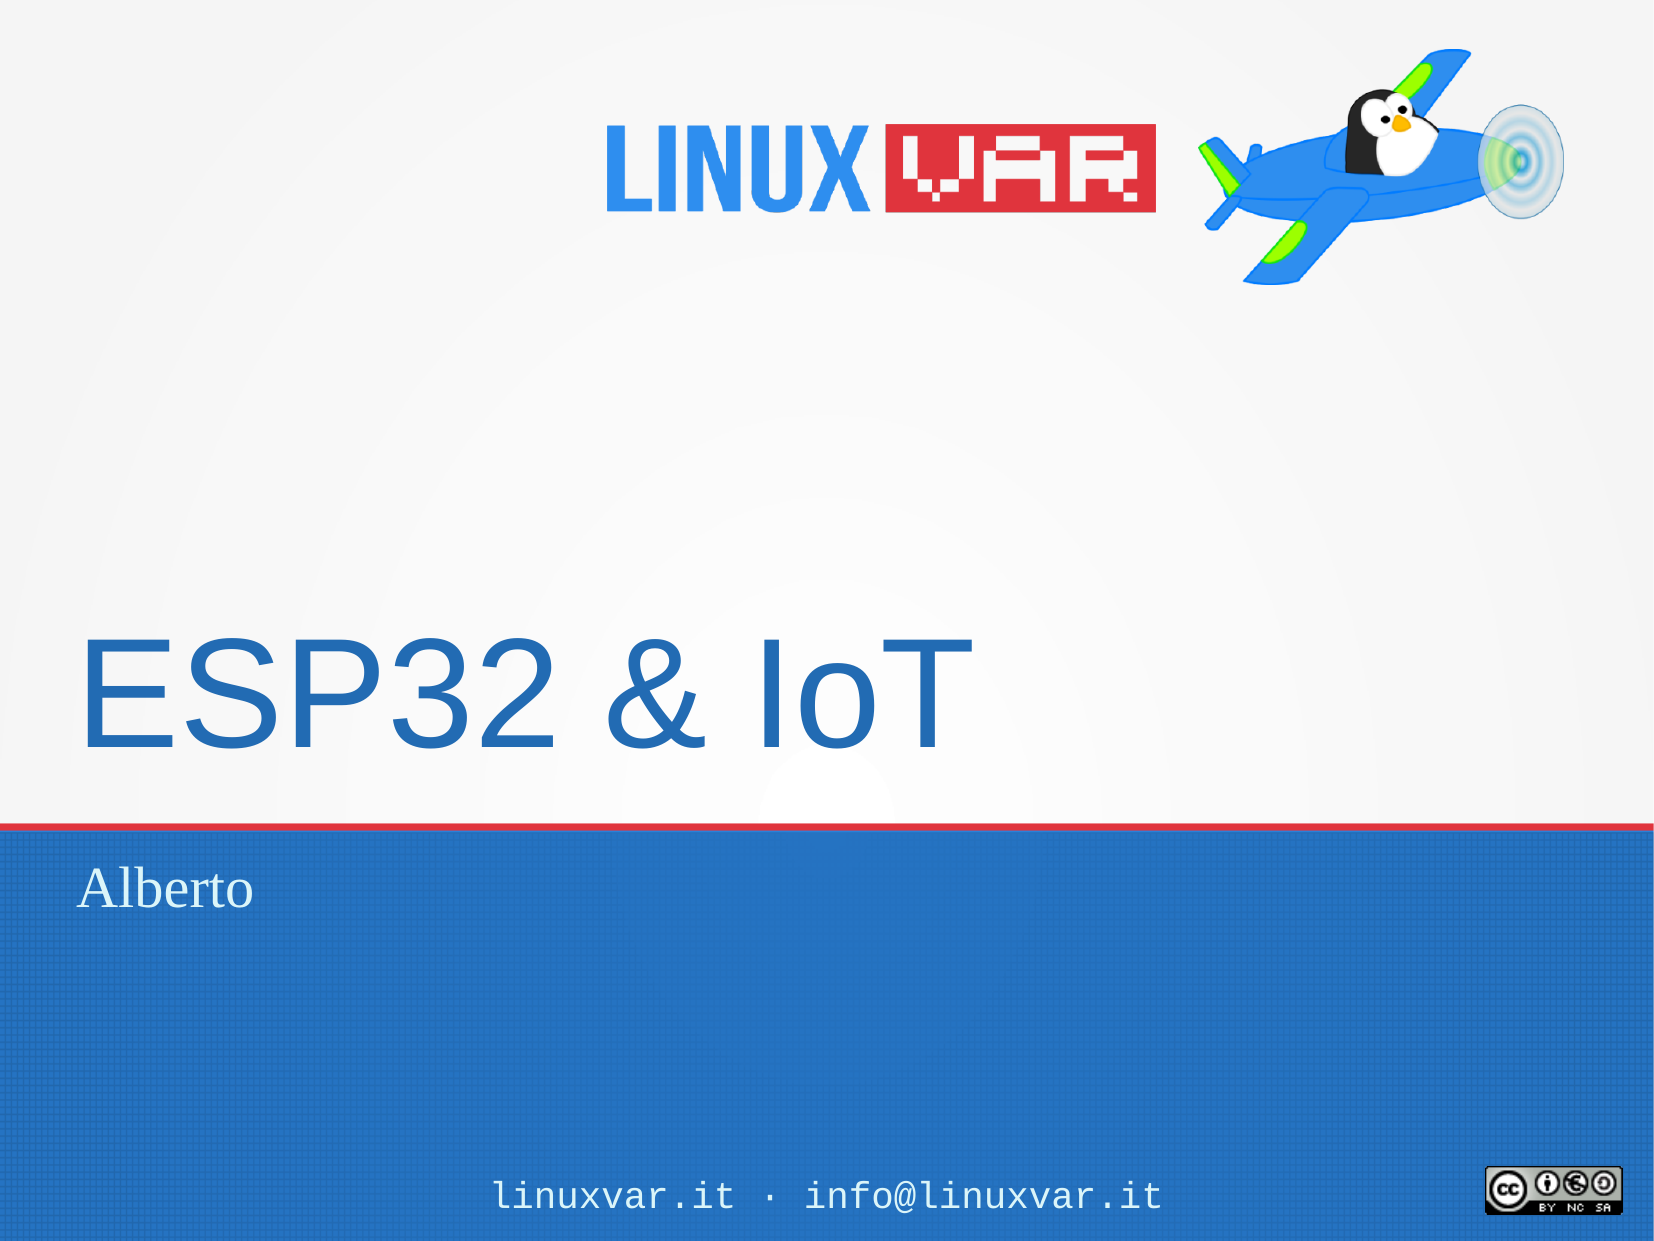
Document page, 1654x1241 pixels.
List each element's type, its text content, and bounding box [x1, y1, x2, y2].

title ESP32 & IoT [75, 345, 1564, 781]
subtitle Alberto [76, 855, 1561, 1241]
picture [0, 0, 1654, 1241]
